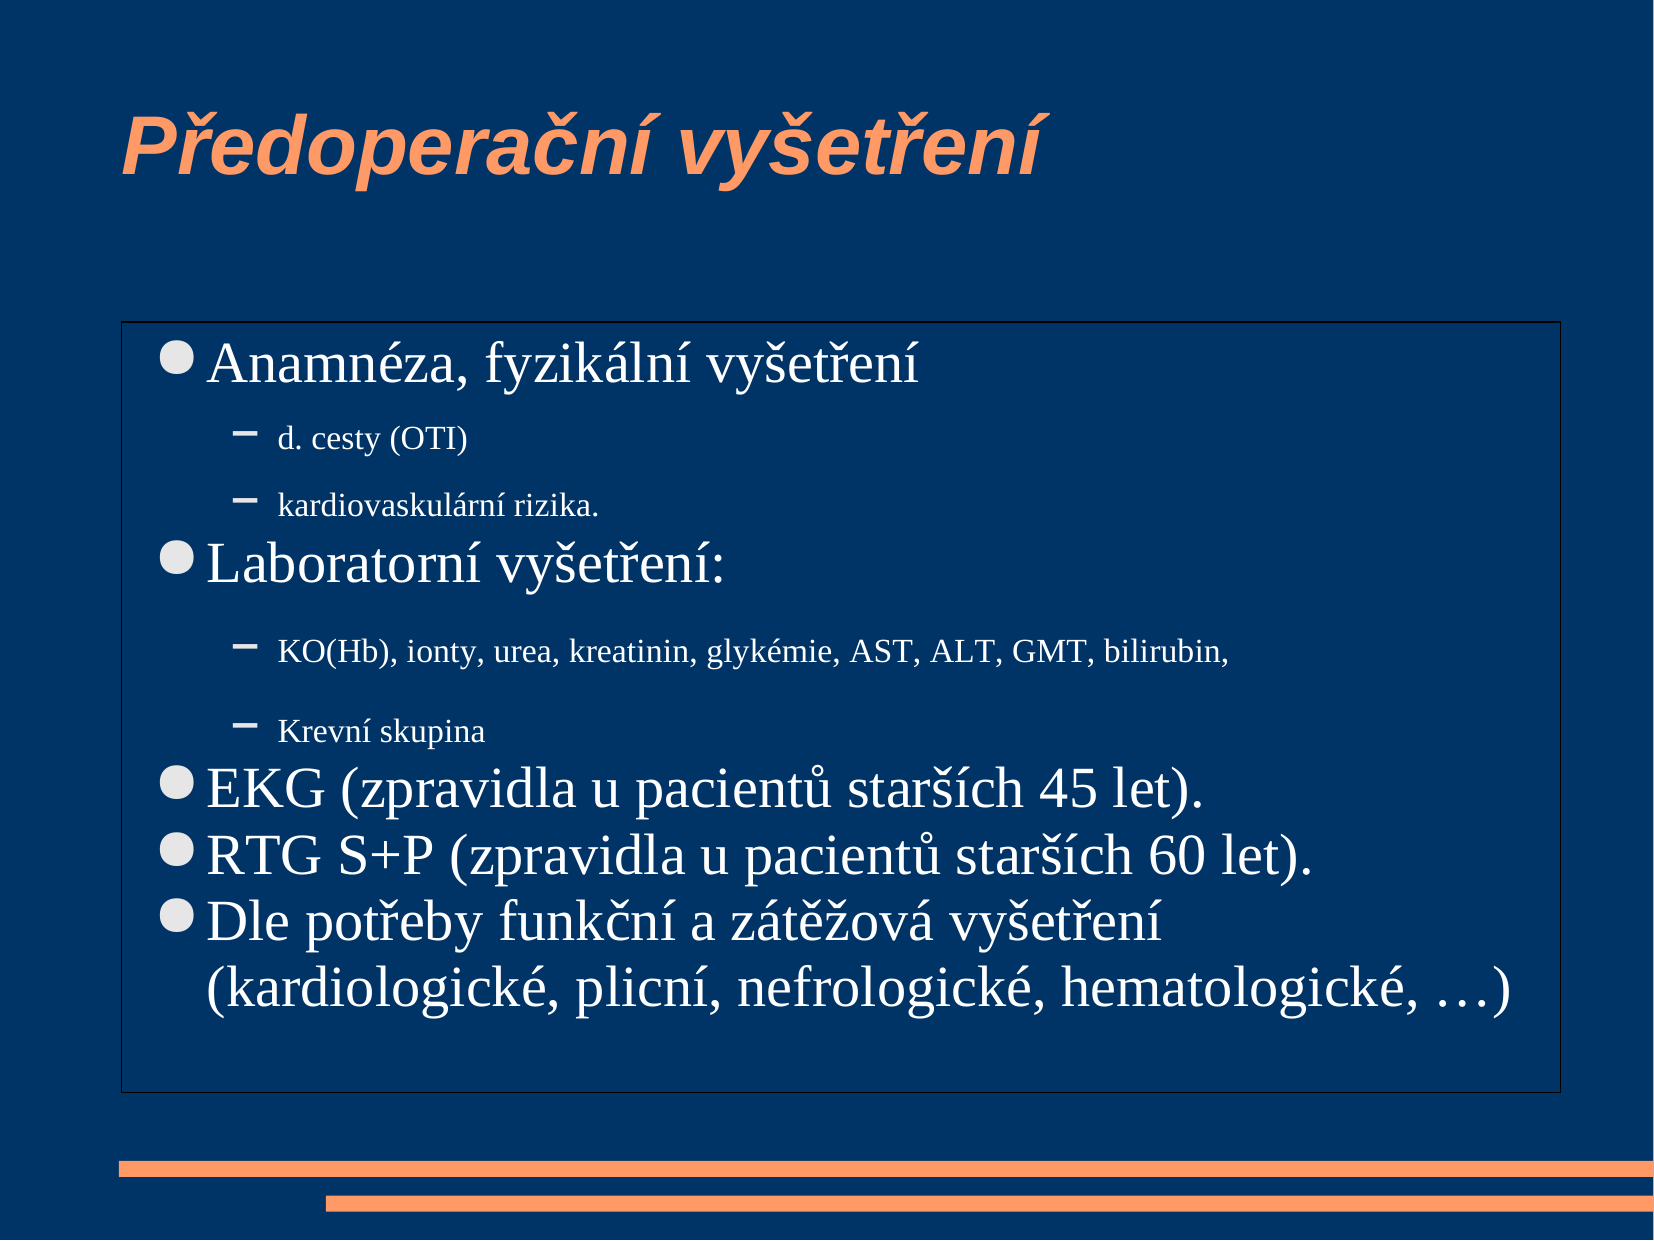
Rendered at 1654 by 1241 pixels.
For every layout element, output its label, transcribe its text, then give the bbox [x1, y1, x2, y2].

text_box Anamnéza, fyzikální vyšetření d. cesty (OTI) kardiovaskulární rizika. Laboratorní vyšetření: KO(Hb), ionty, urea, kreatinin, glykémie, AST, ALT, GMT, bilirubin, Krevní skupina EKG (zpravidla u pacientů starších 45 let). RTG S+P (zpravidla u pacientů starších 60 let). Dle potřeby funkční a zátěžová vyšetření (kardiologické, plicní, nefrologické, hematologické, …) [121, 322, 1561, 1093]
title Předoperační vyšetření [121, 46, 1534, 254]
